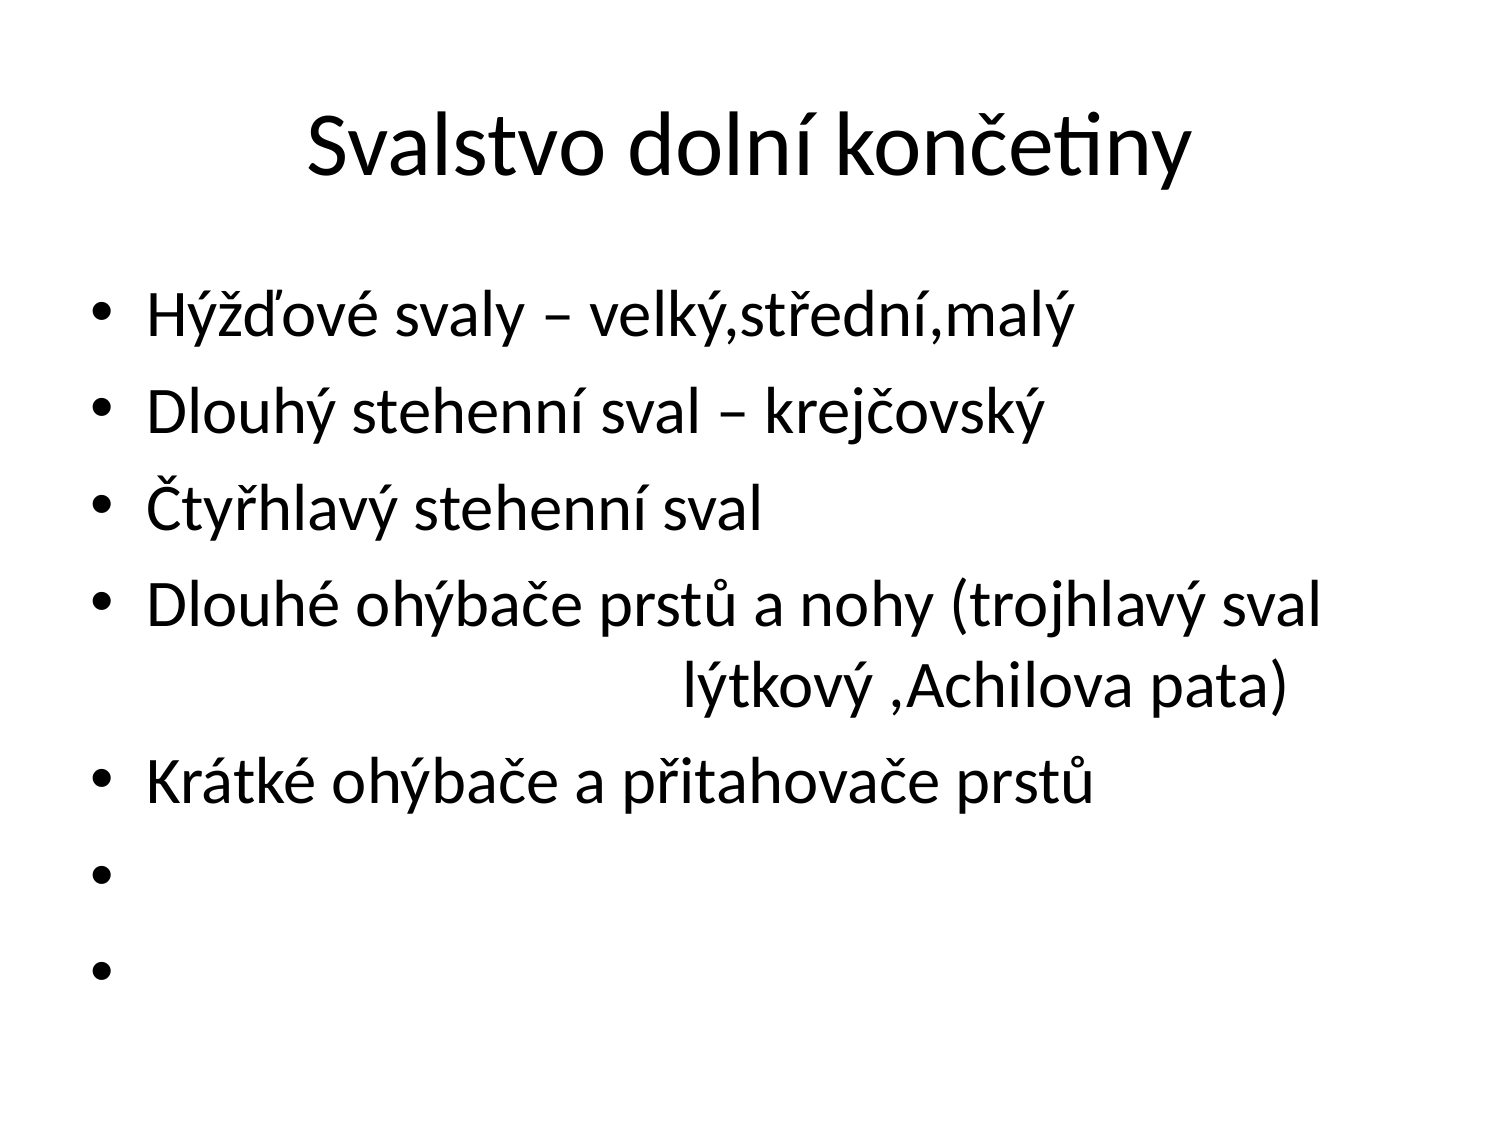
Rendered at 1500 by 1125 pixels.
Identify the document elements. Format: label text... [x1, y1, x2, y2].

title Svalstvo dolní končetiny [75, 45, 1426, 233]
list Hýžďové svaly – velký,střední,malý Dlouhý stehenní sval – krejčovský Čtyřhlavý stehenní sval Dlouhé ohýbače prstů a nohy (trojhlavý sval lýtkový ,Achilova pata) Krátké ohýbače a přitahovače prstů [75, 262, 1426, 1005]
